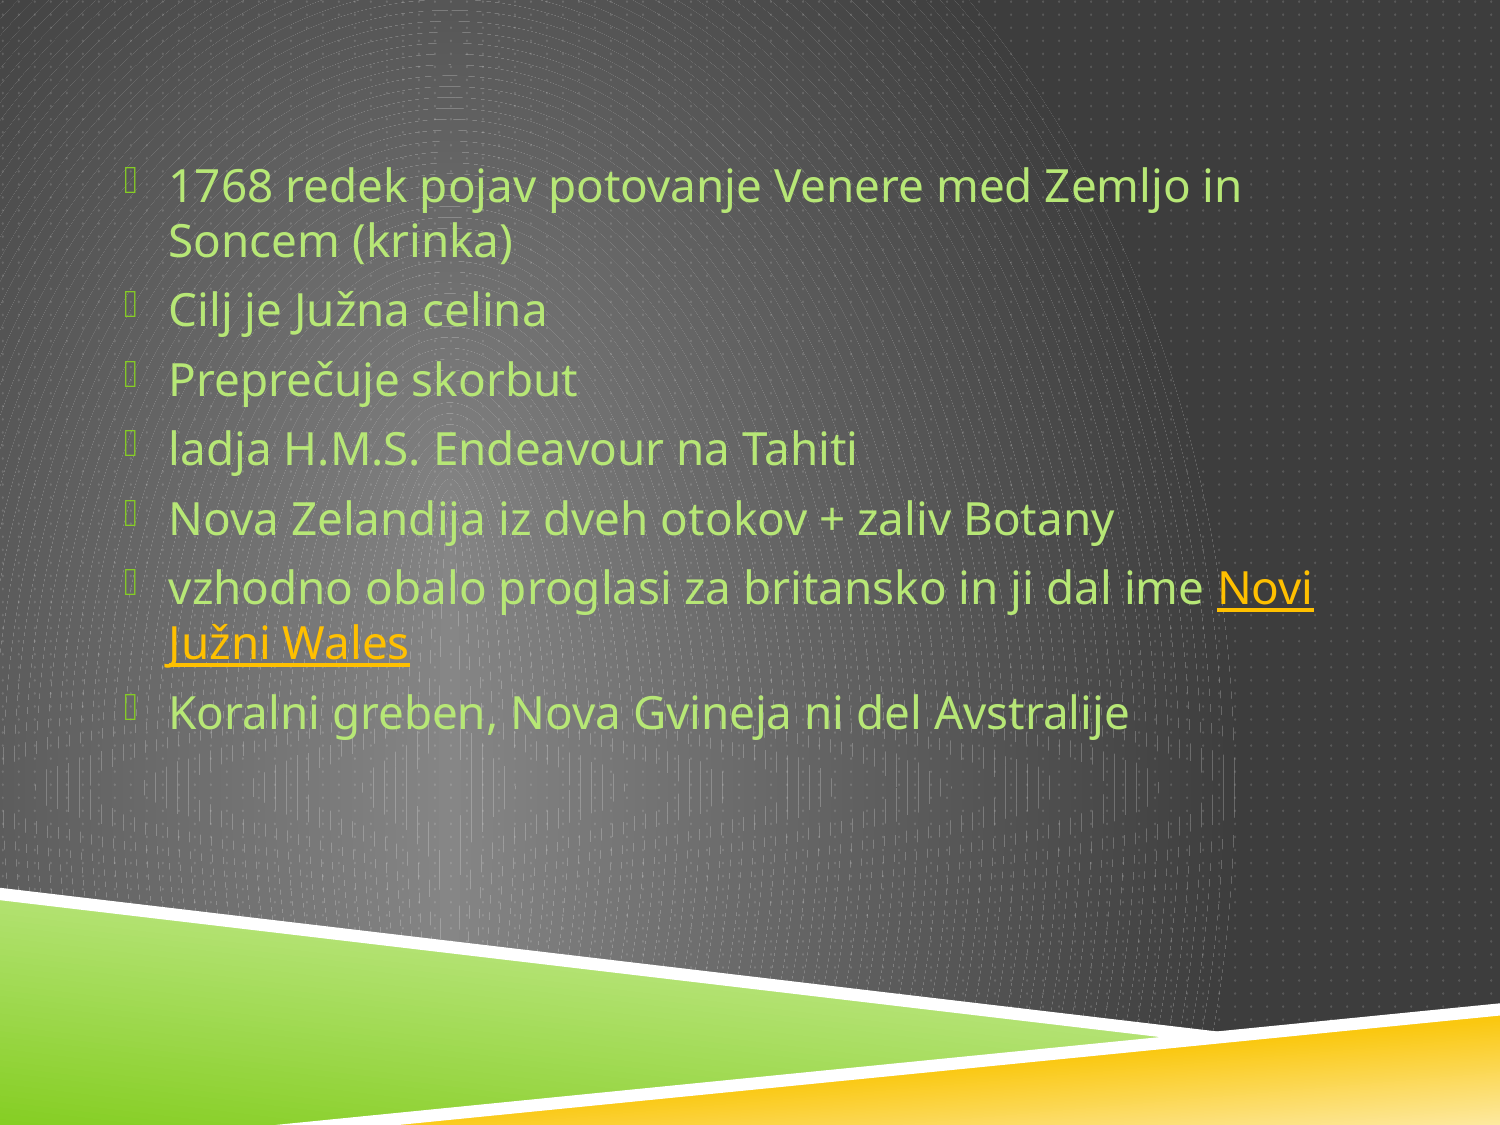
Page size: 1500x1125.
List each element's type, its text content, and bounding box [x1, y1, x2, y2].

list 1768 redek pojav potovanje Venere med Zemljo in Soncem (krinka) Cilj je Južna celina Preprečuje skorbut ladja H.M.S. Endeavour na Tahiti Nova Zelandija iz dveh otokov + zaliv Botany vzhodno obalo proglasi za britansko in ji dal ime Novi Južni Wales Koralni greben, Nova Gvineja ni del Avstralije [112, 149, 1388, 875]
